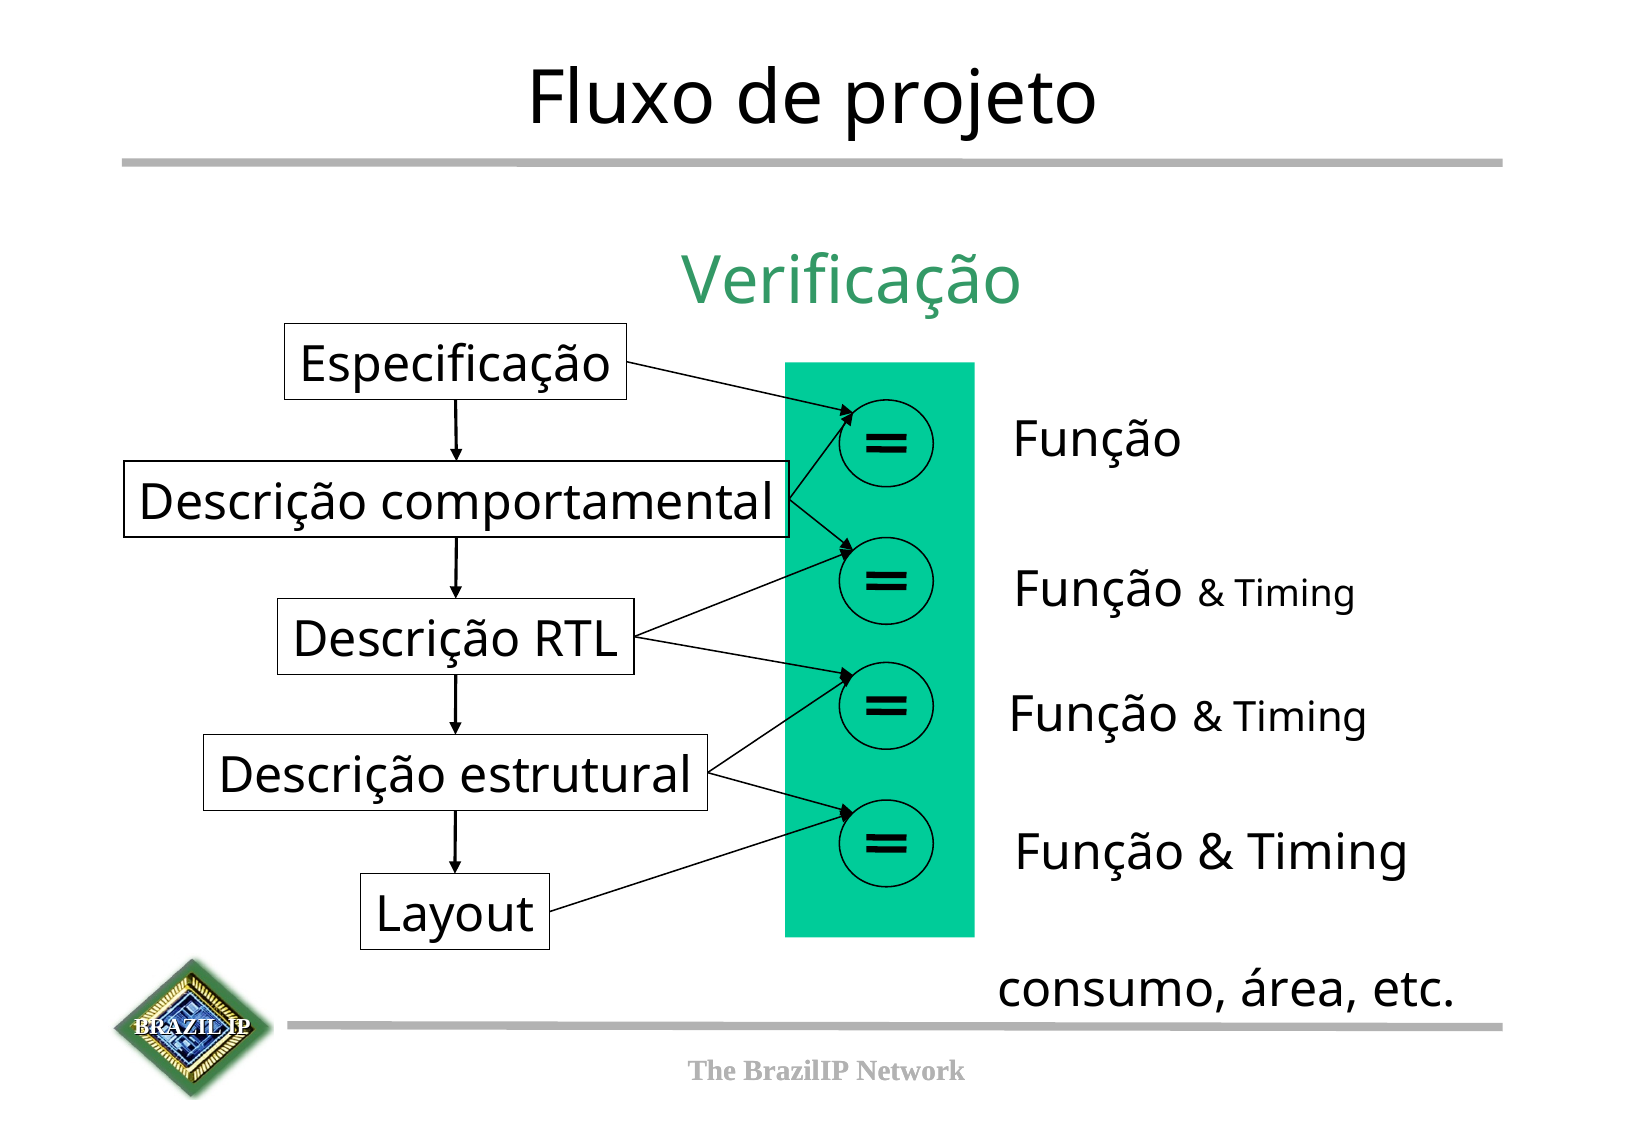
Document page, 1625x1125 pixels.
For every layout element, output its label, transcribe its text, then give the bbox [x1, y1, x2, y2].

title Fluxo de projeto [122, 0, 1504, 188]
text_box Função & Timing [999, 811, 1425, 888]
text_box Descrição RTL [277, 598, 634, 675]
text_box Especificação [284, 323, 627, 400]
text_box Descrição comportamental [123, 461, 789, 538]
text_box Função [997, 398, 1198, 475]
text_box Função & Timing [999, 548, 1371, 625]
text_box Verificação [666, 228, 1039, 325]
text_box Função & Timing [994, 673, 1384, 750]
text_box Layout [360, 873, 550, 950]
text_box Descrição estrutural [203, 734, 708, 811]
text_box consumo, área, etc. [982, 948, 1472, 1025]
picture [108, 953, 274, 1100]
